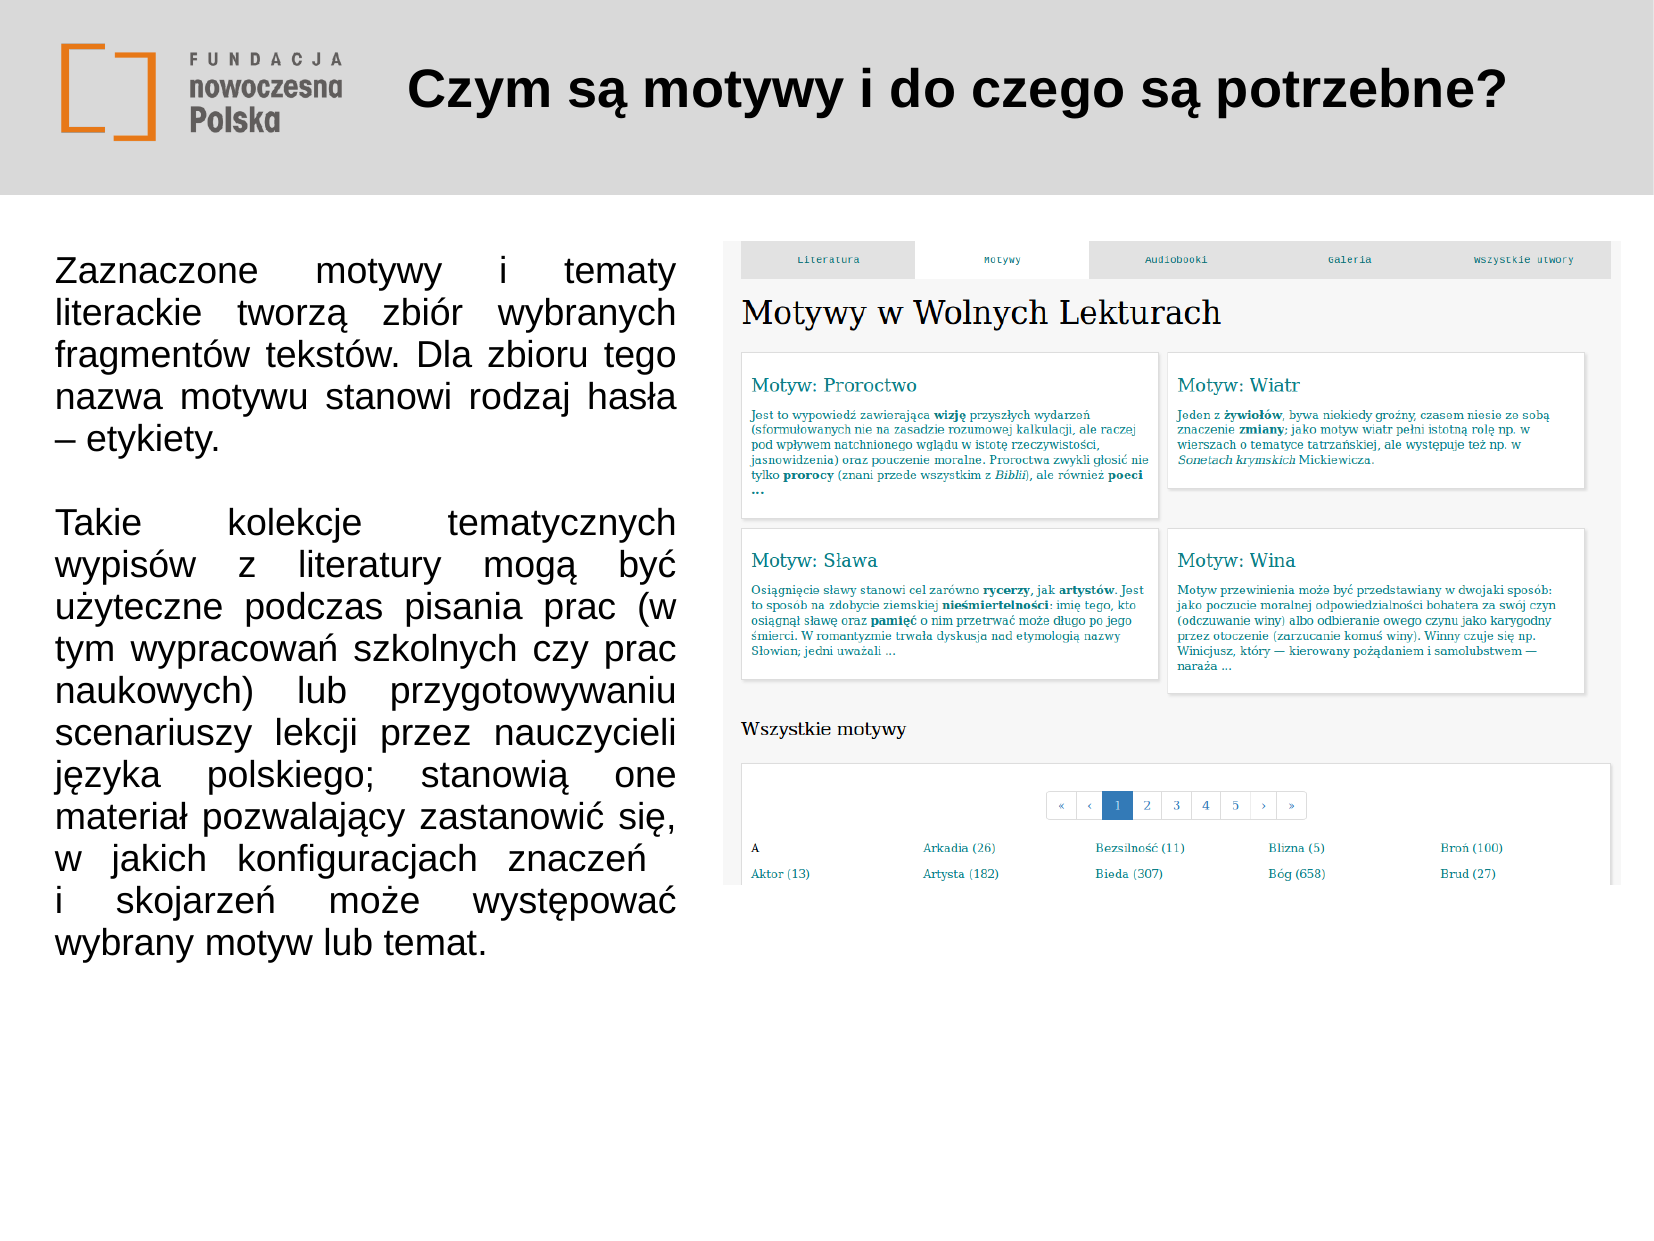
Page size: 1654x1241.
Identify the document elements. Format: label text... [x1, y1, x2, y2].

text_box Czym są motywy i do czego są potrzebne? [393, 45, 1570, 126]
text_box [0, 0, 1654, 195]
picture [723, 241, 1621, 885]
picture [58, 34, 345, 154]
text_box Zaznaczone motywy i tematy literackie tworzą zbiór wybranych fragmentów tekstów. Dla zbioru tego nazwa motywu stanowi rodzaj hasła – etykiety. Takie kolekcje tematycznych wypisów z literatury mogą być użyteczne podczas pisania prac (w tym wypracowań szkolnych czy prac naukowych) lub przygotowywaniu scenariuszy lekcji przez nauczycieli języka polskiego; stanowią one materiał pozwalający zastanowić się, w jakich konfiguracjach znaczeń i skojarzeń może występować wybrany motyw lub temat. [40, 241, 694, 1041]
